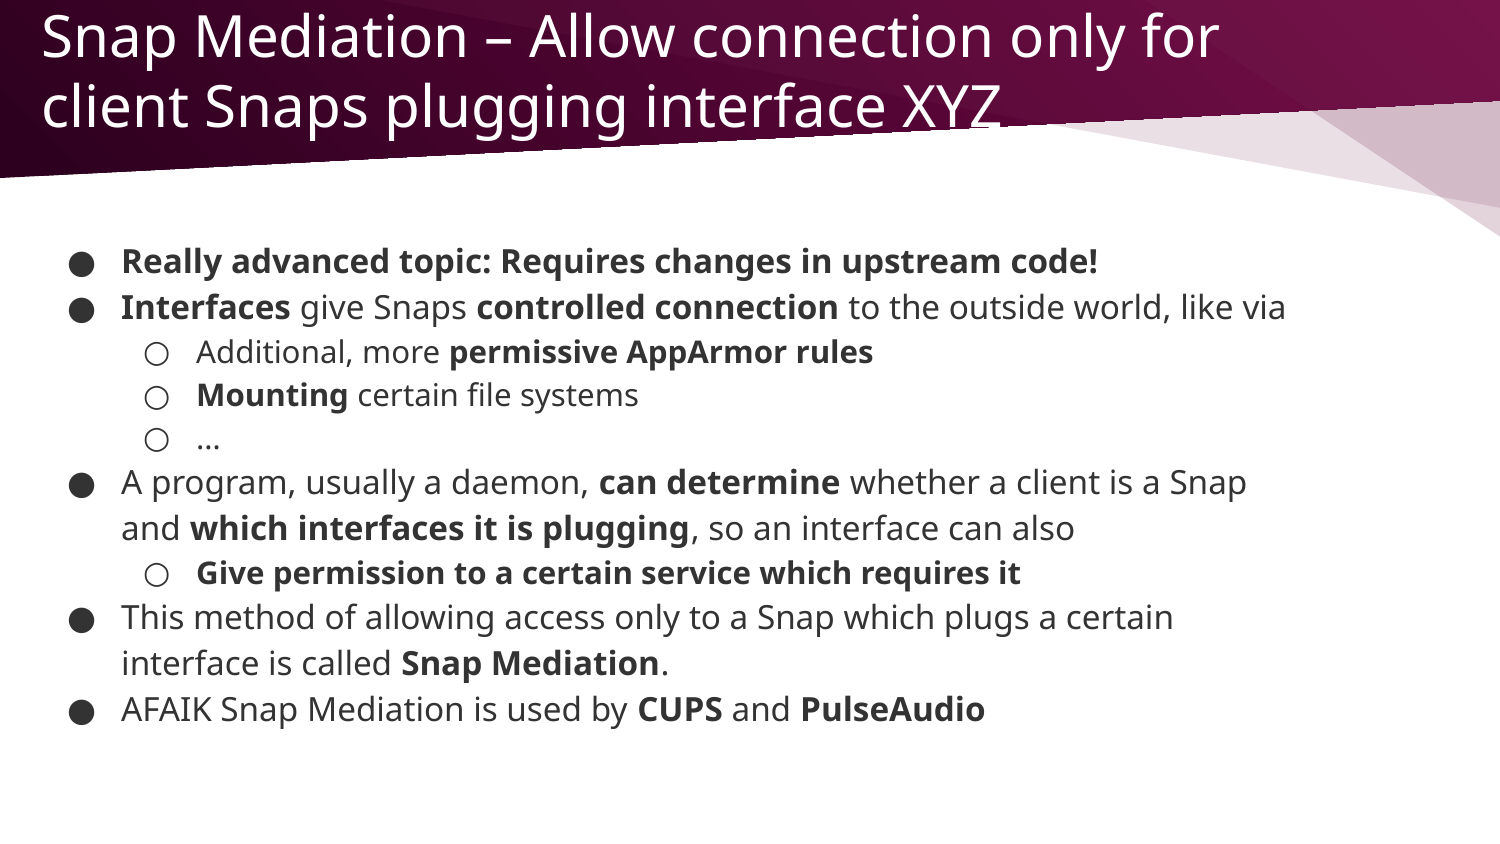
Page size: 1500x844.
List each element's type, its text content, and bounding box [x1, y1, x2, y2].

list Really advanced topic: Requires changes in upstream code! Interfaces give Snaps controlled connection to the outside world, like via Additional, more permissive AppArmor rules Mounting certain file systems … A program, usually a daemon, can determine whether a client is a Snap and which interfaces it is plugging, so an interface can also Give permission to a certain service which requires it This method of allowing access only to a Snap which plugs a certain interface is called Snap Mediation. AFAIK Snap Mediation is used by CUPS and PulseAudio [35, 229, 1324, 789]
title Snap Mediation – Allow connection only for client Snaps plugging interface XYZ [41, 5, 1336, 134]
